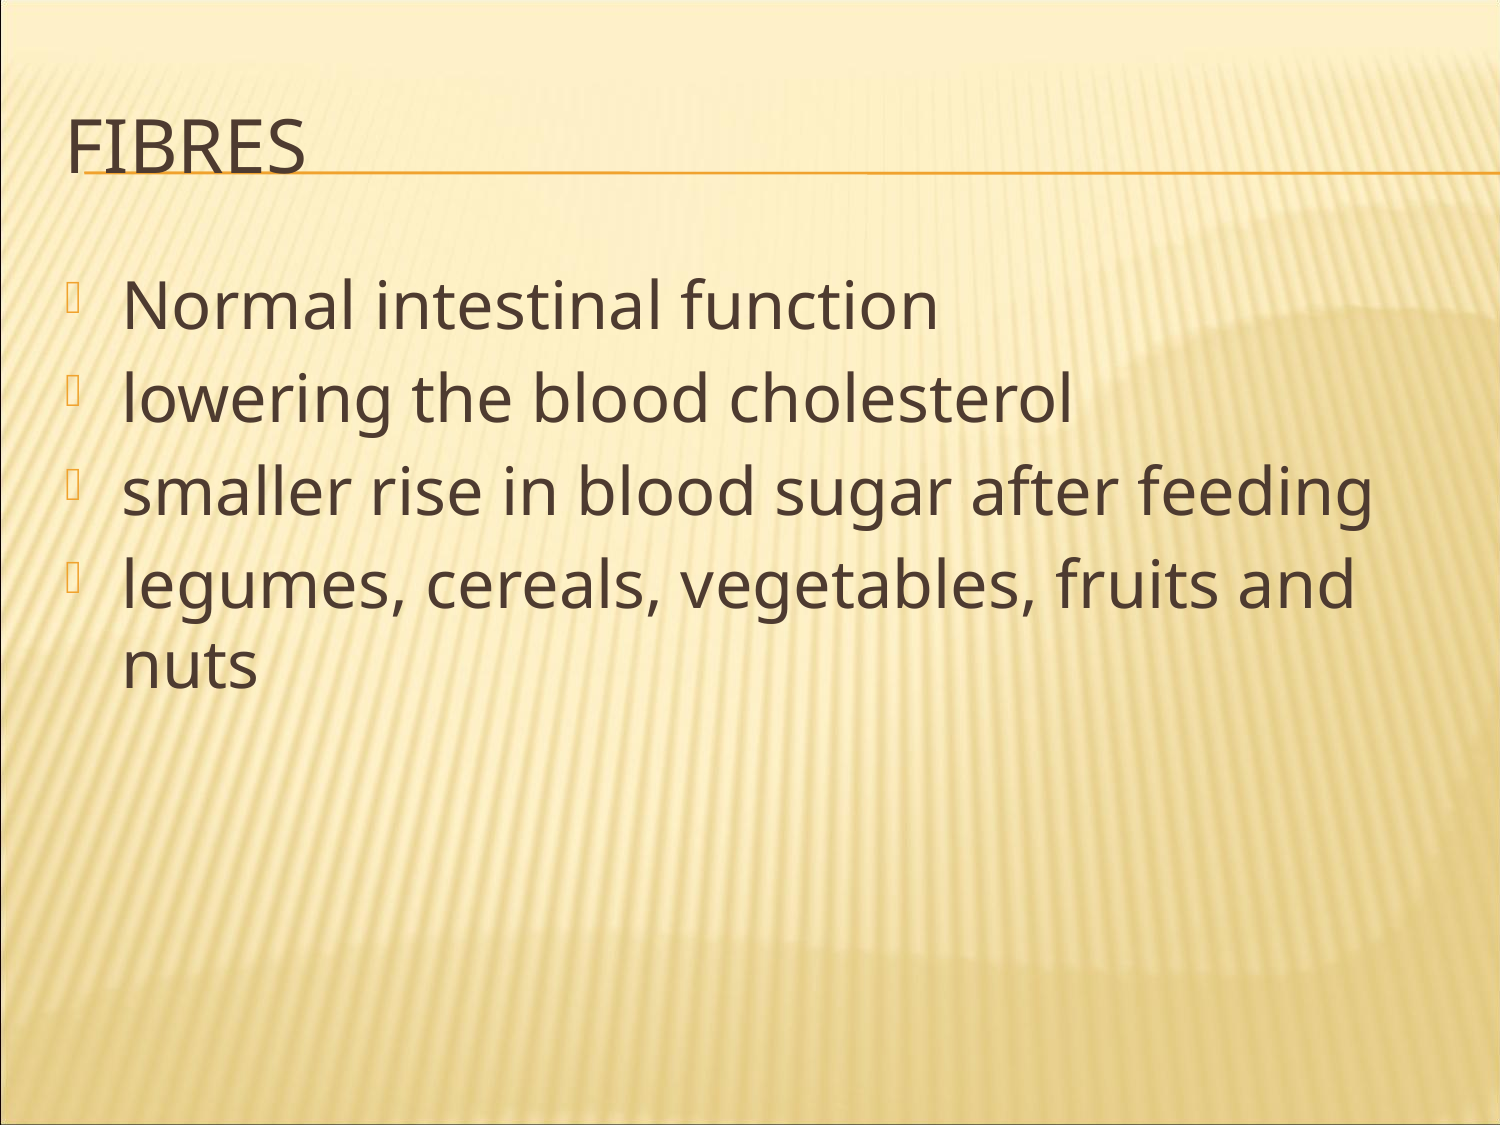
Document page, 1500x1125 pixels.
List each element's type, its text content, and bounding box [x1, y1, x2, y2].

title fibres [50, 75, 1475, 213]
list Normal intestinal function lowering the blood cholesterol smaller rise in blood sugar after feeding legumes, cereals, vegetables, fruits and nuts [50, 254, 1475, 998]
picture [0, 0, 1500, 1125]
